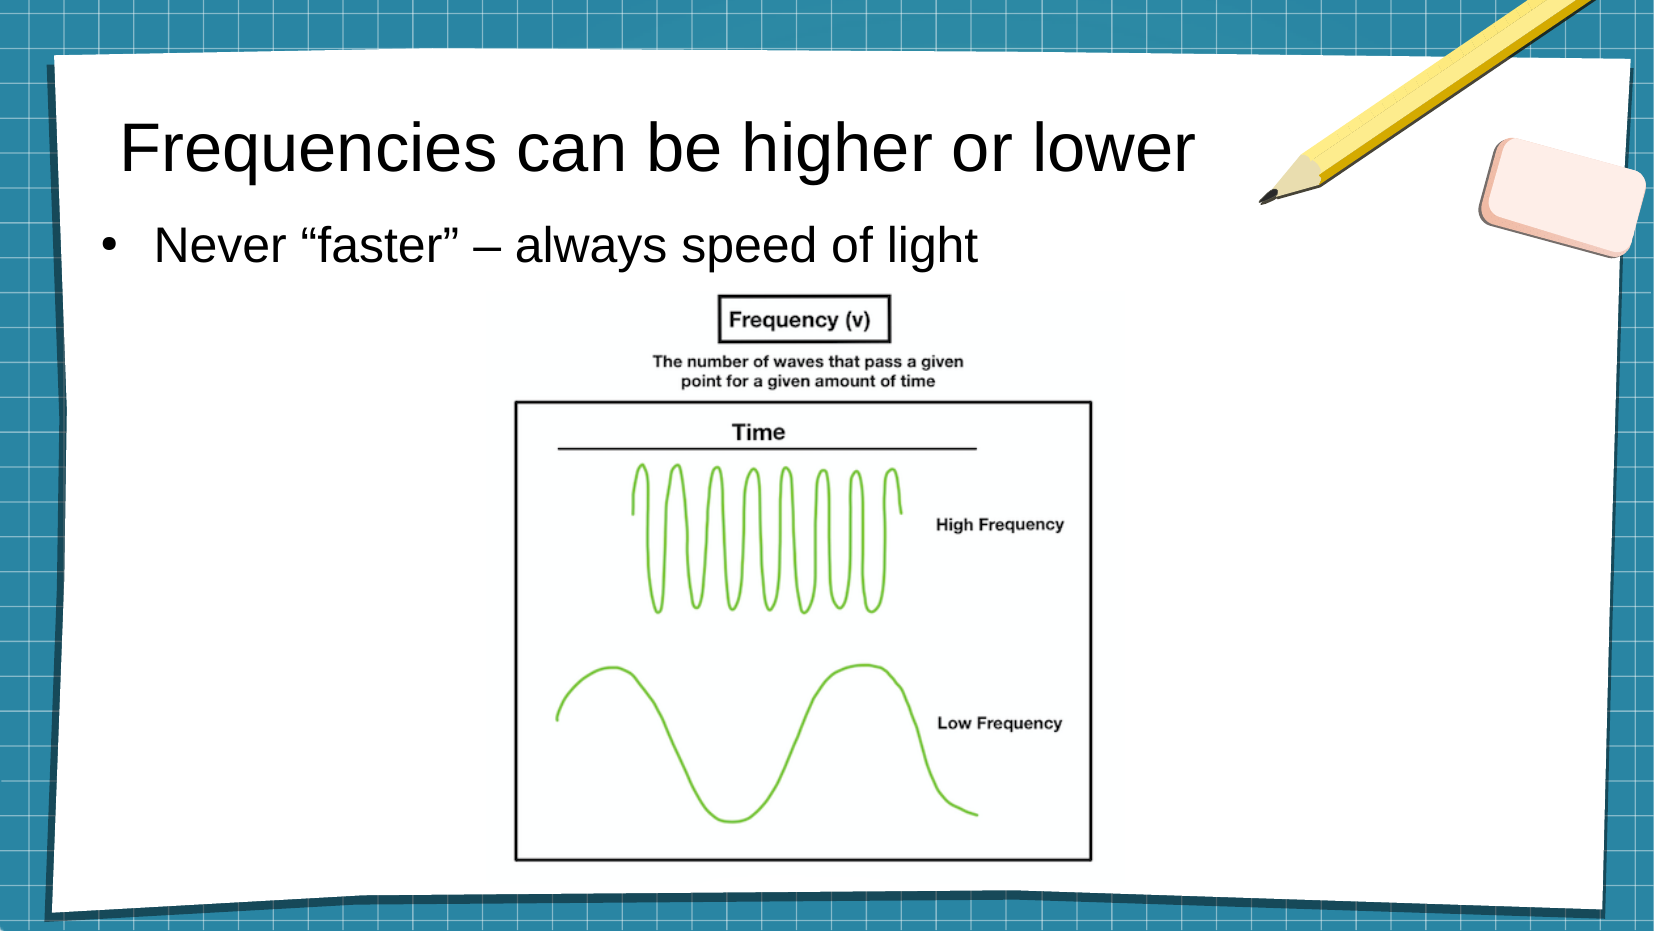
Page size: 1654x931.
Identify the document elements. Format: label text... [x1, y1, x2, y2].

title Frequencies can be higher or lower [4, 69, 1313, 226]
list Never “faster” – always speed of light [82, 217, 1571, 301]
picture [486, 291, 1125, 884]
